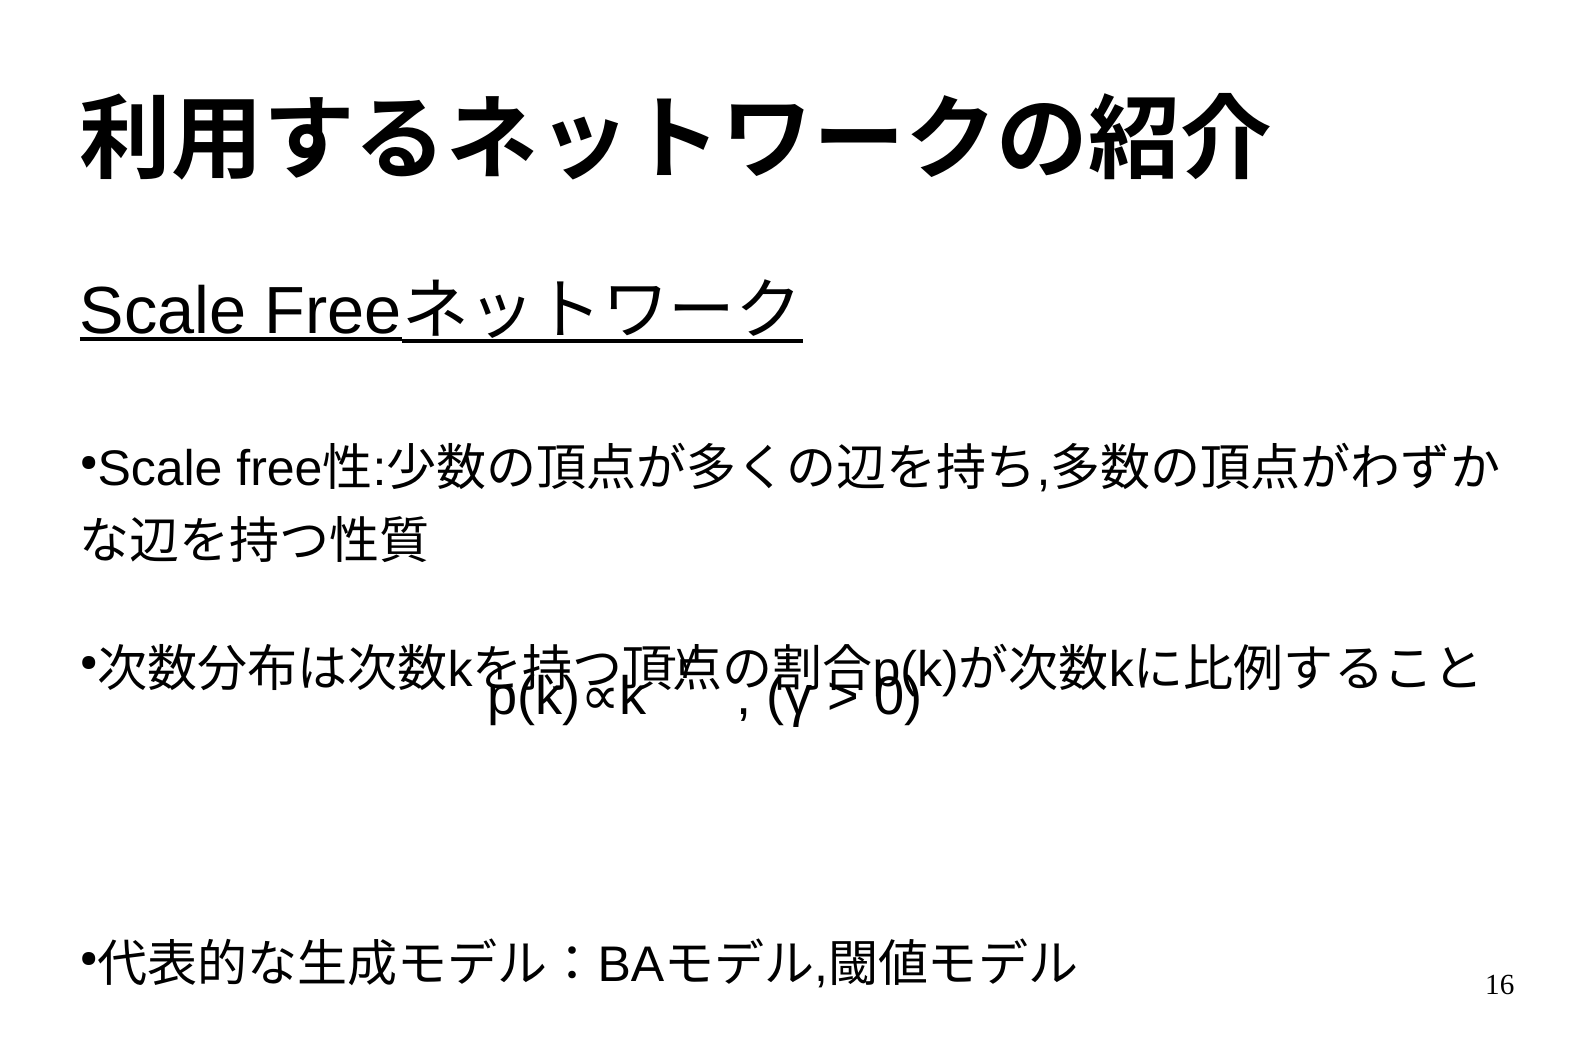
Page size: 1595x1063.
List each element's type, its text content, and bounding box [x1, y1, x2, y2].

subtitle Scale Freeネットワーク Scale free性:少数の頂点が多くの辺を持ち,多数の頂点がわずか な辺を持つ性質 次数分布は次数kを持つ頂点の割合p(k)が次数kに比例すること 代表的な生成モデル：BAモデル,閾値モデル [79, 256, 1515, 943]
title 利用するネットワークの紹介 [79, 42, 1515, 220]
text_box p(k)∝k , (γ > 0) [472, 649, 1034, 725]
text_box -γ [649, 622, 739, 680]
